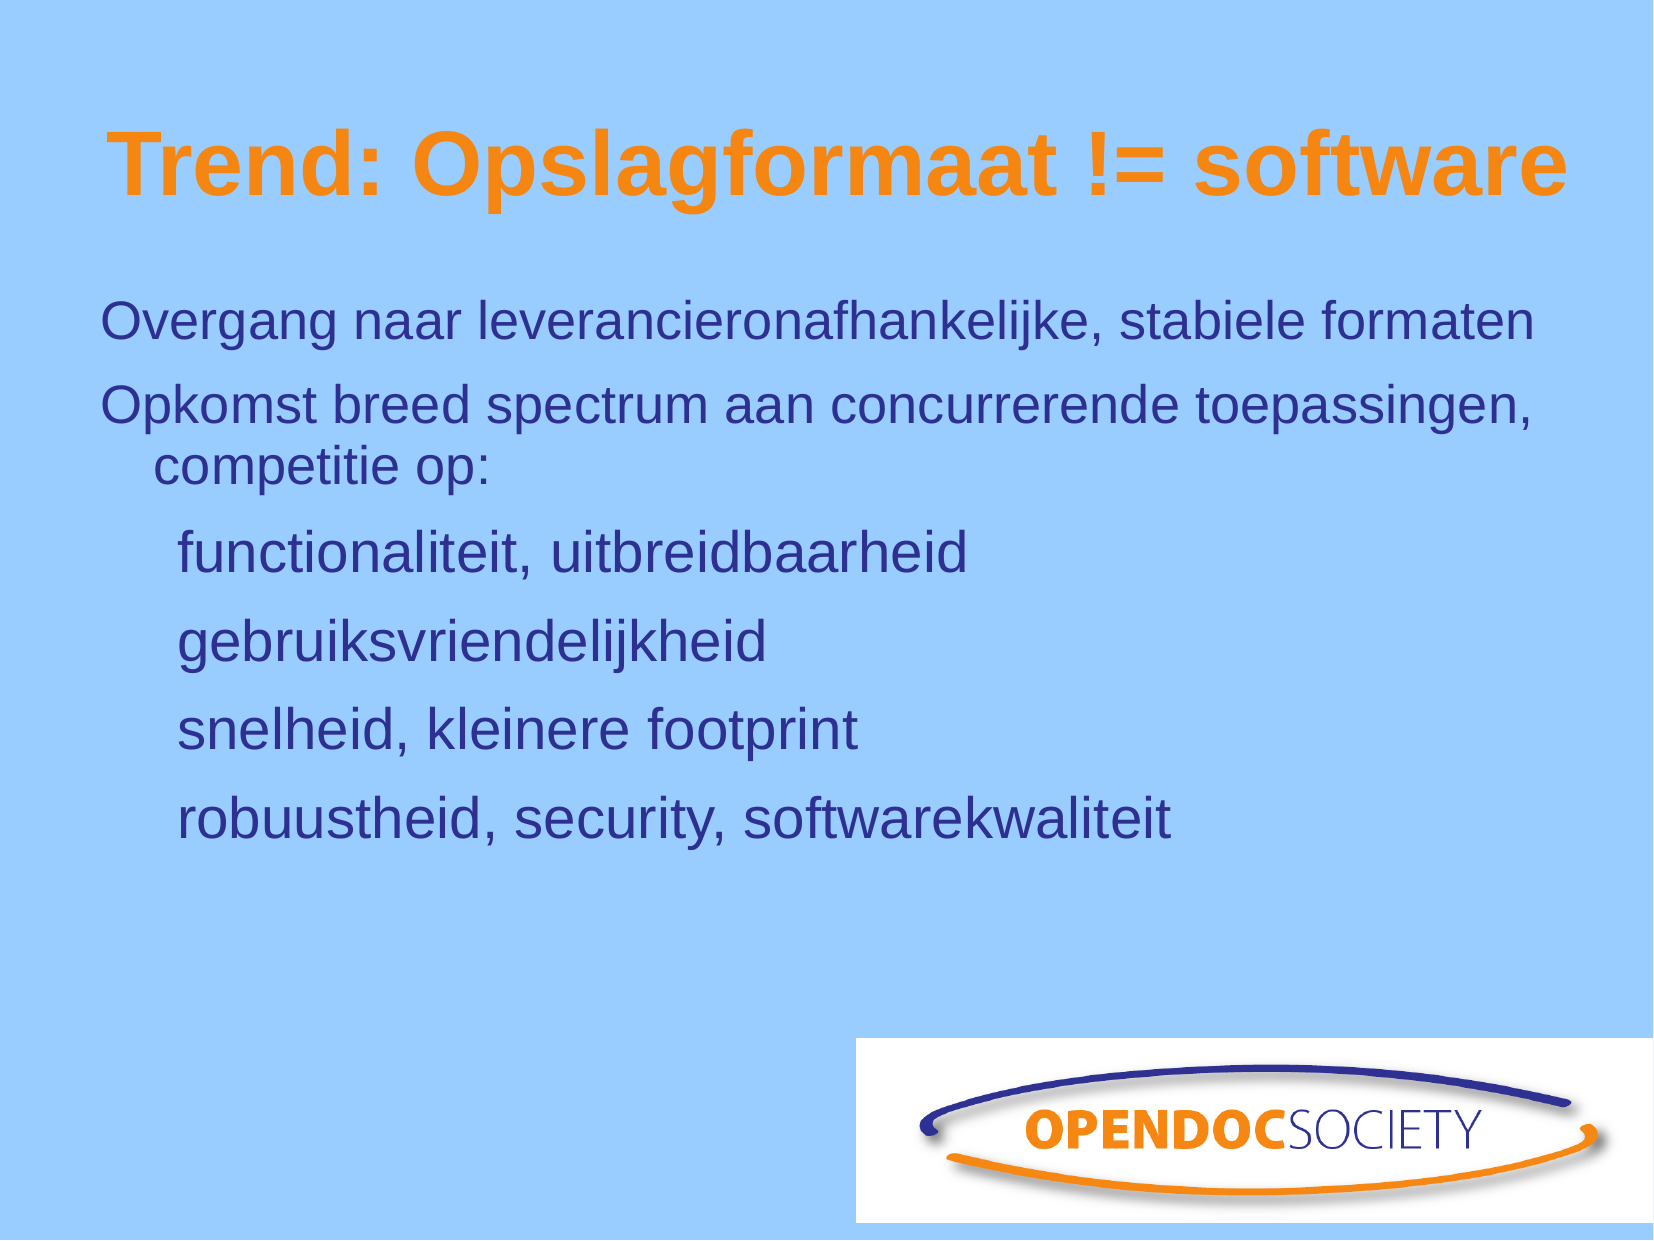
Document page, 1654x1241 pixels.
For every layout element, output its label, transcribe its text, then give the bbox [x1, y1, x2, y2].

picture [856, 1038, 1654, 1223]
list Overgang naar leverancieronafhankelijke, stabiele formaten Opkomst breed spectrum aan concurrerende toepassingen, competitie op: functionaliteit, uitbreidbaarheid gebruiksvriendelijkheid snelheid, kleinere footprint robuustheid, security, softwarekwaliteit [82, 290, 1571, 1094]
title Trend: Opslagformaat != software [106, 112, 1595, 215]
